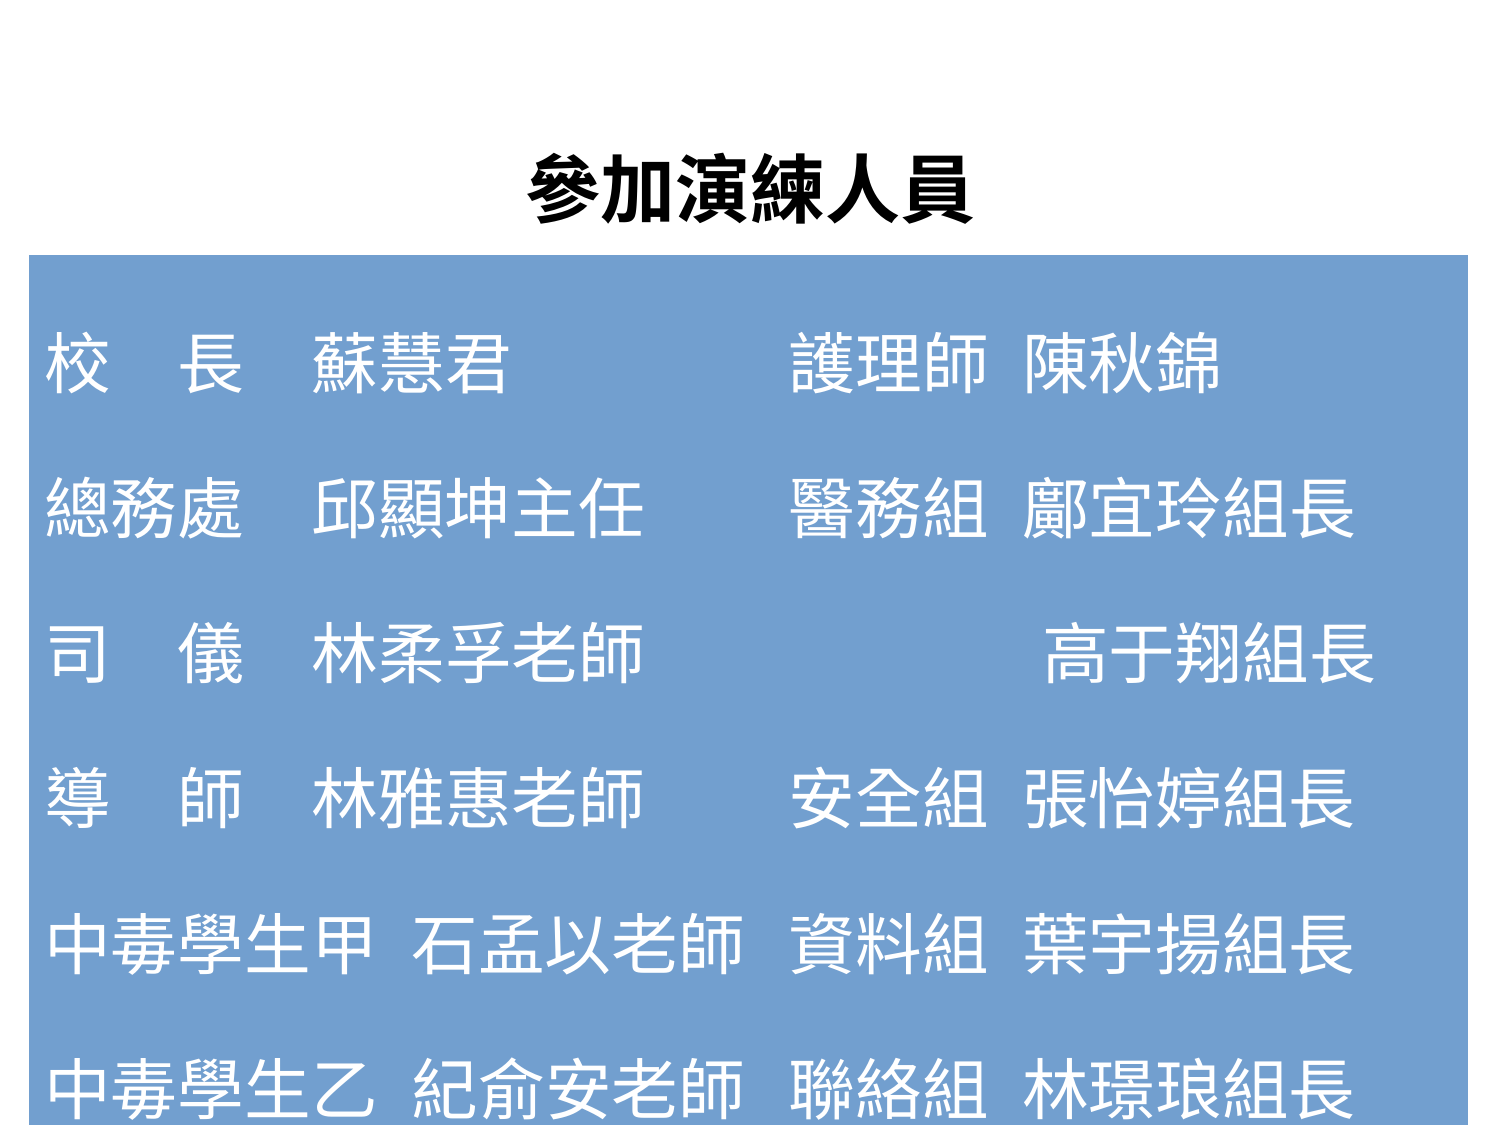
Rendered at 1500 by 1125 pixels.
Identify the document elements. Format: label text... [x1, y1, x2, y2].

table_header 校 長 蘇慧君 總務處 邱顯坤主任 司 儀 林柔孚老師 導 師 林雅惠老師 中毒學生甲 石孟以老師 中毒學生乙 紀俞安老師 中毒學生丙 洪惟心老師 [29, 255, 774, 1125]
table_header 護理師 陳秋錦 醫務組 鄺宜玲組長 高于翔組長 安全組 張怡婷組長 資料組 葉宇揚組長 聯絡組 林璟琅組長 [774, 255, 1468, 1125]
title 參加演練人員 [75, 45, 1426, 233]
